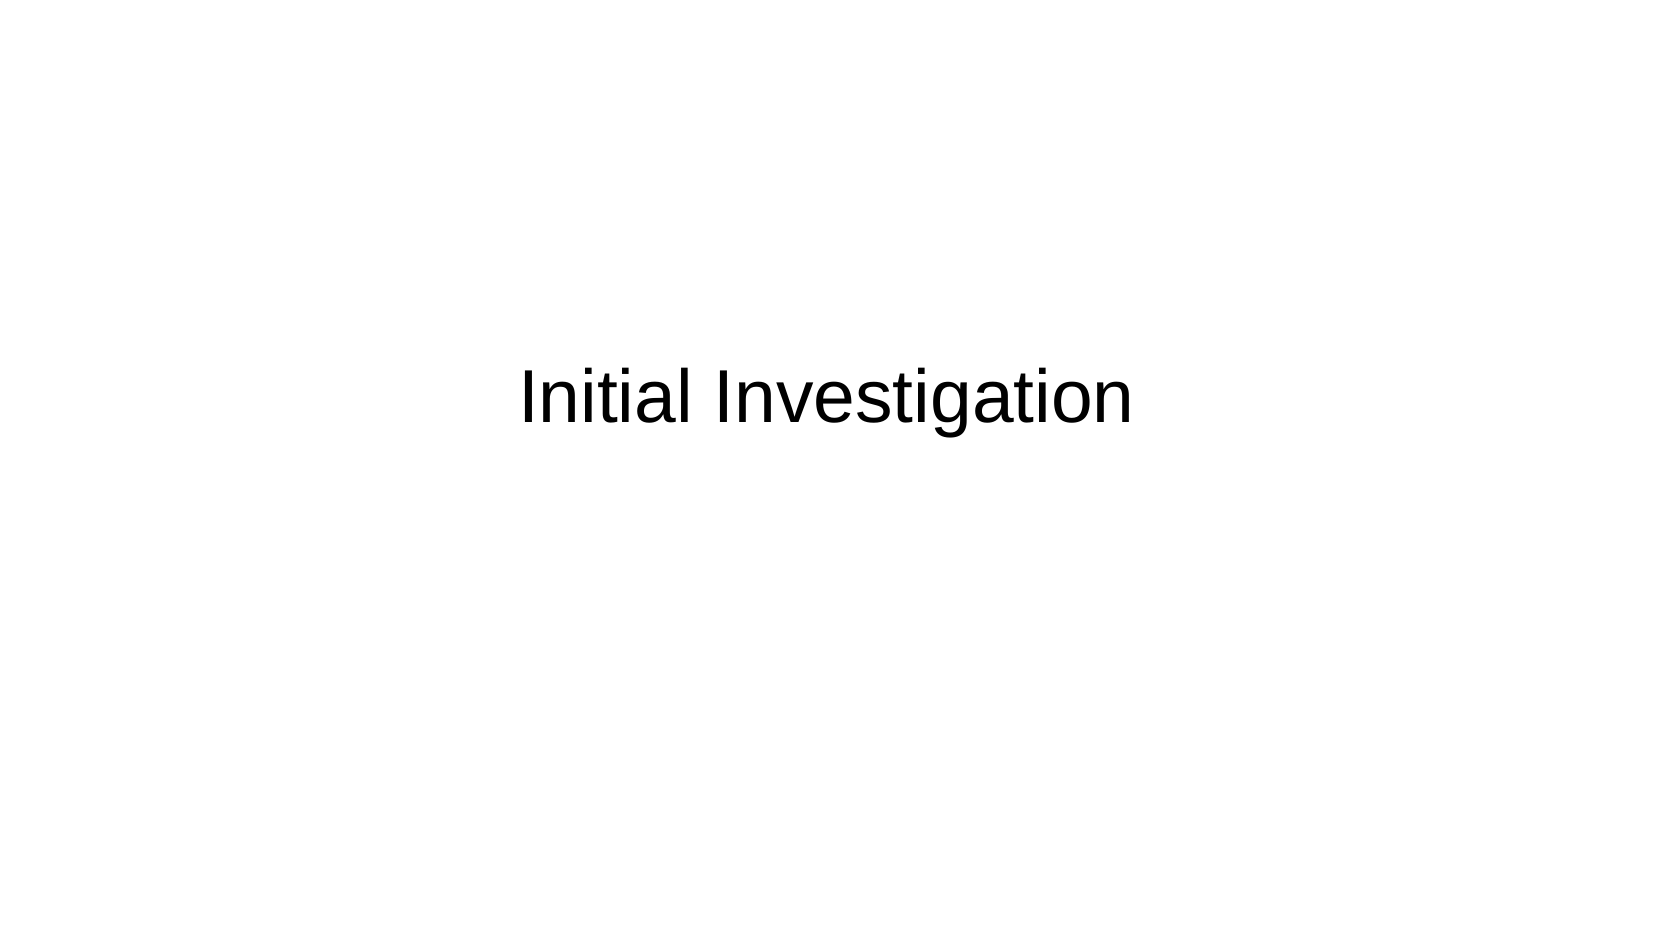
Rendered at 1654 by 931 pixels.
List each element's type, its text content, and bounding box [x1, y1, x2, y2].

subtitle Initial Investigation [82, 37, 1571, 757]
